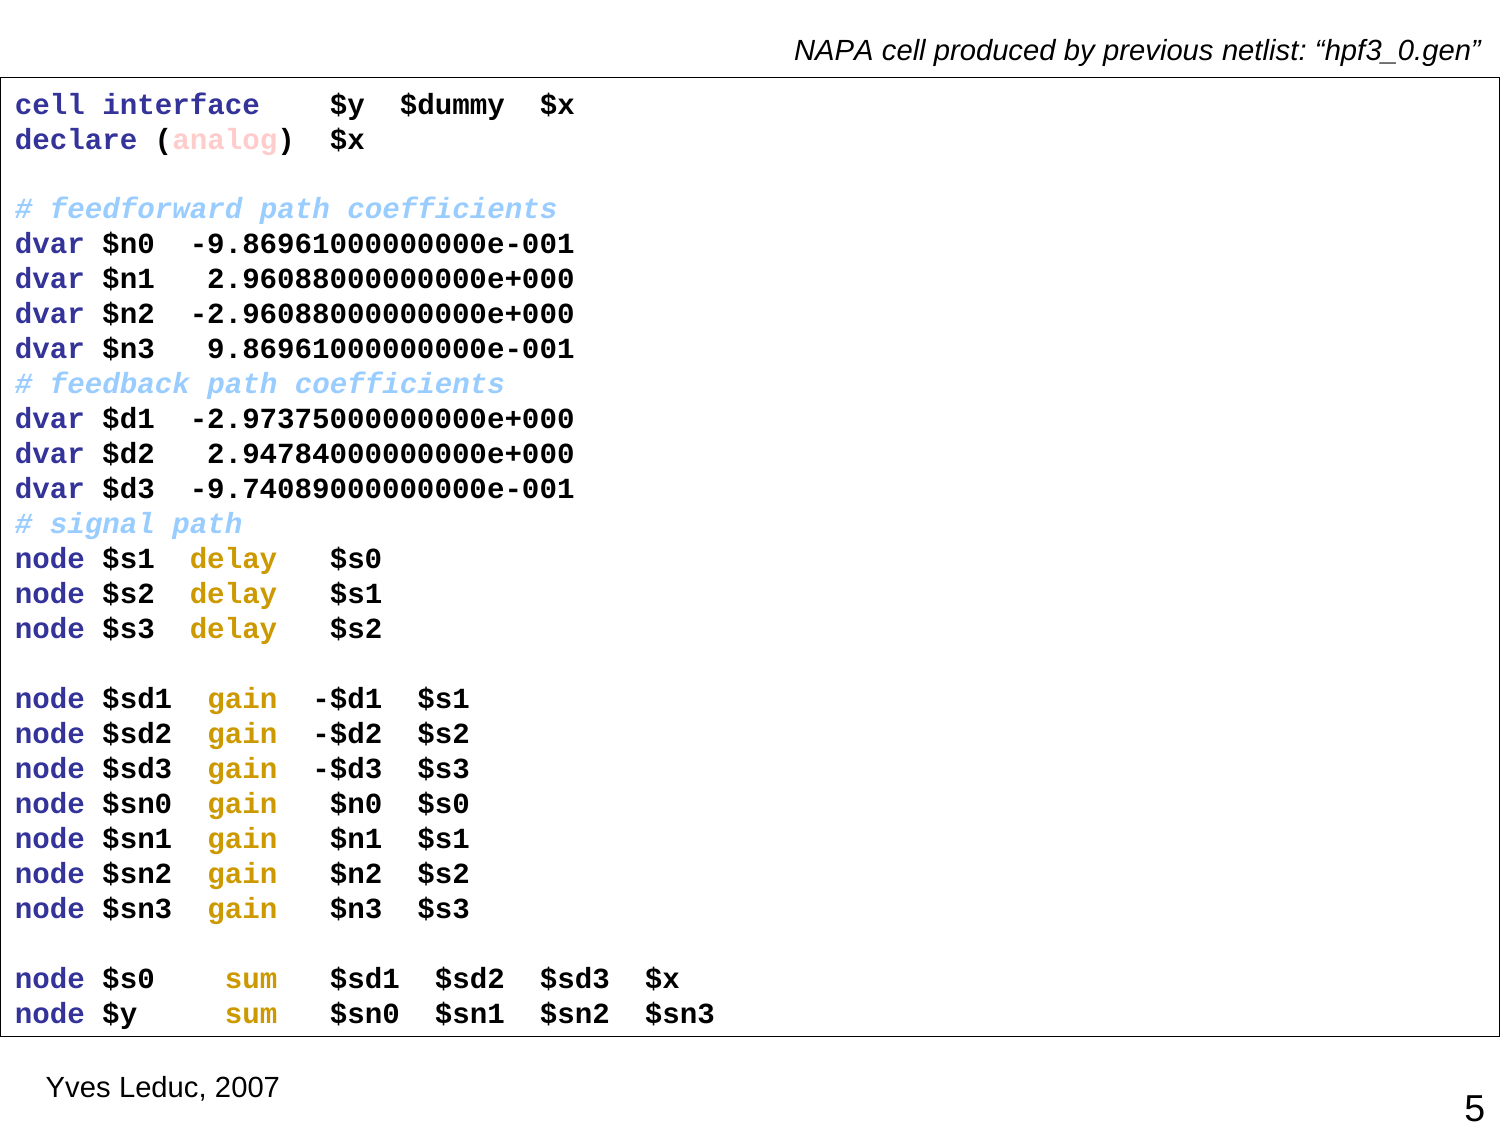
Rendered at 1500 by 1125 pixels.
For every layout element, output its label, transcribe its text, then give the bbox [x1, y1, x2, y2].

text_box cell interface $y $dummy $x declare (analog) $x # feedforward path coefficients dvar $n0 -9.86961000000000e-001 dvar $n1 2.96088000000000e+000 dvar $n2 -2.96088000000000e+000 dvar $n3 9.86961000000000e-001 # feedback path coefficients dvar $d1 -2.97375000000000e+000 dvar $d2 2.94784000000000e+000 dvar $d3 -9.74089000000000e-001 # signal path node $s1 delay $s0 node $s2 delay $s1 node $s3 delay $s2 node $sd1 gain -$d1 $s1 node $sd2 gain -$d2 $s2 node $sd3 gain -$d3 $s3 node $sn0 gain $n0 $s0 node $sn1 gain $n1 $s1 node $sn2 gain $n2 $s2 node $sn3 gain $n3 $s3 node $s0 sum $sd1 $sd2 $sd3 $x node $y sum $sn0 $sn1 $sn2 $sn3 [0, 77, 1500, 1037]
text_box NAPA cell produced by previous netlist: “hpf3_0.gen” [779, 23, 1497, 74]
